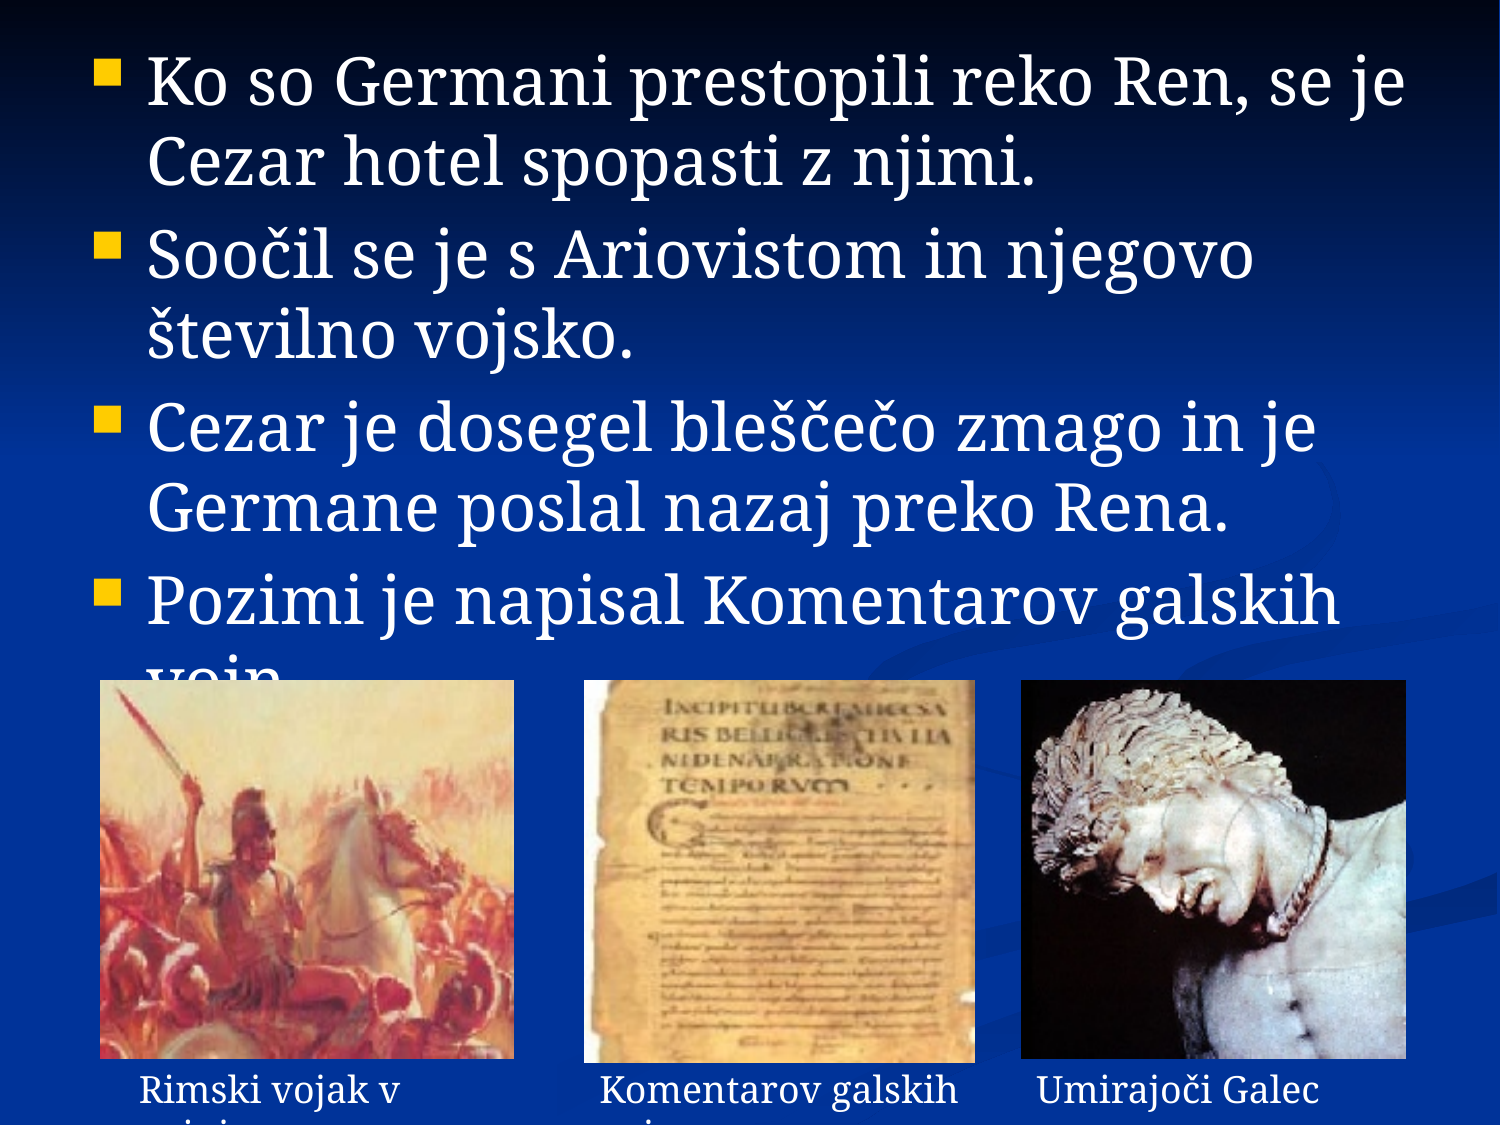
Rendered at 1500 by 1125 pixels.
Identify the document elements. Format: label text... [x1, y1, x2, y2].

list Ko so Germani prestopili reko Ren, se je Cezar hotel spopasti z njimi. Soočil se je s Ariovistom in njegovo številno vojsko. Cezar je dosegel bleščečo zmago in je Germane poslal nazaj preko Rena. Pozimi je napisal Komentarov galskih vojn. [75, 31, 1425, 1005]
text_box Komentarov galskih vojn [584, 1058, 1010, 1125]
text_box Umirajoči Galec [1021, 1058, 1412, 1119]
picture [100, 680, 514, 1059]
picture [584, 680, 975, 1058]
picture [1021, 680, 1406, 1058]
text_box Rimski vojak v vojni [123, 1058, 479, 1125]
